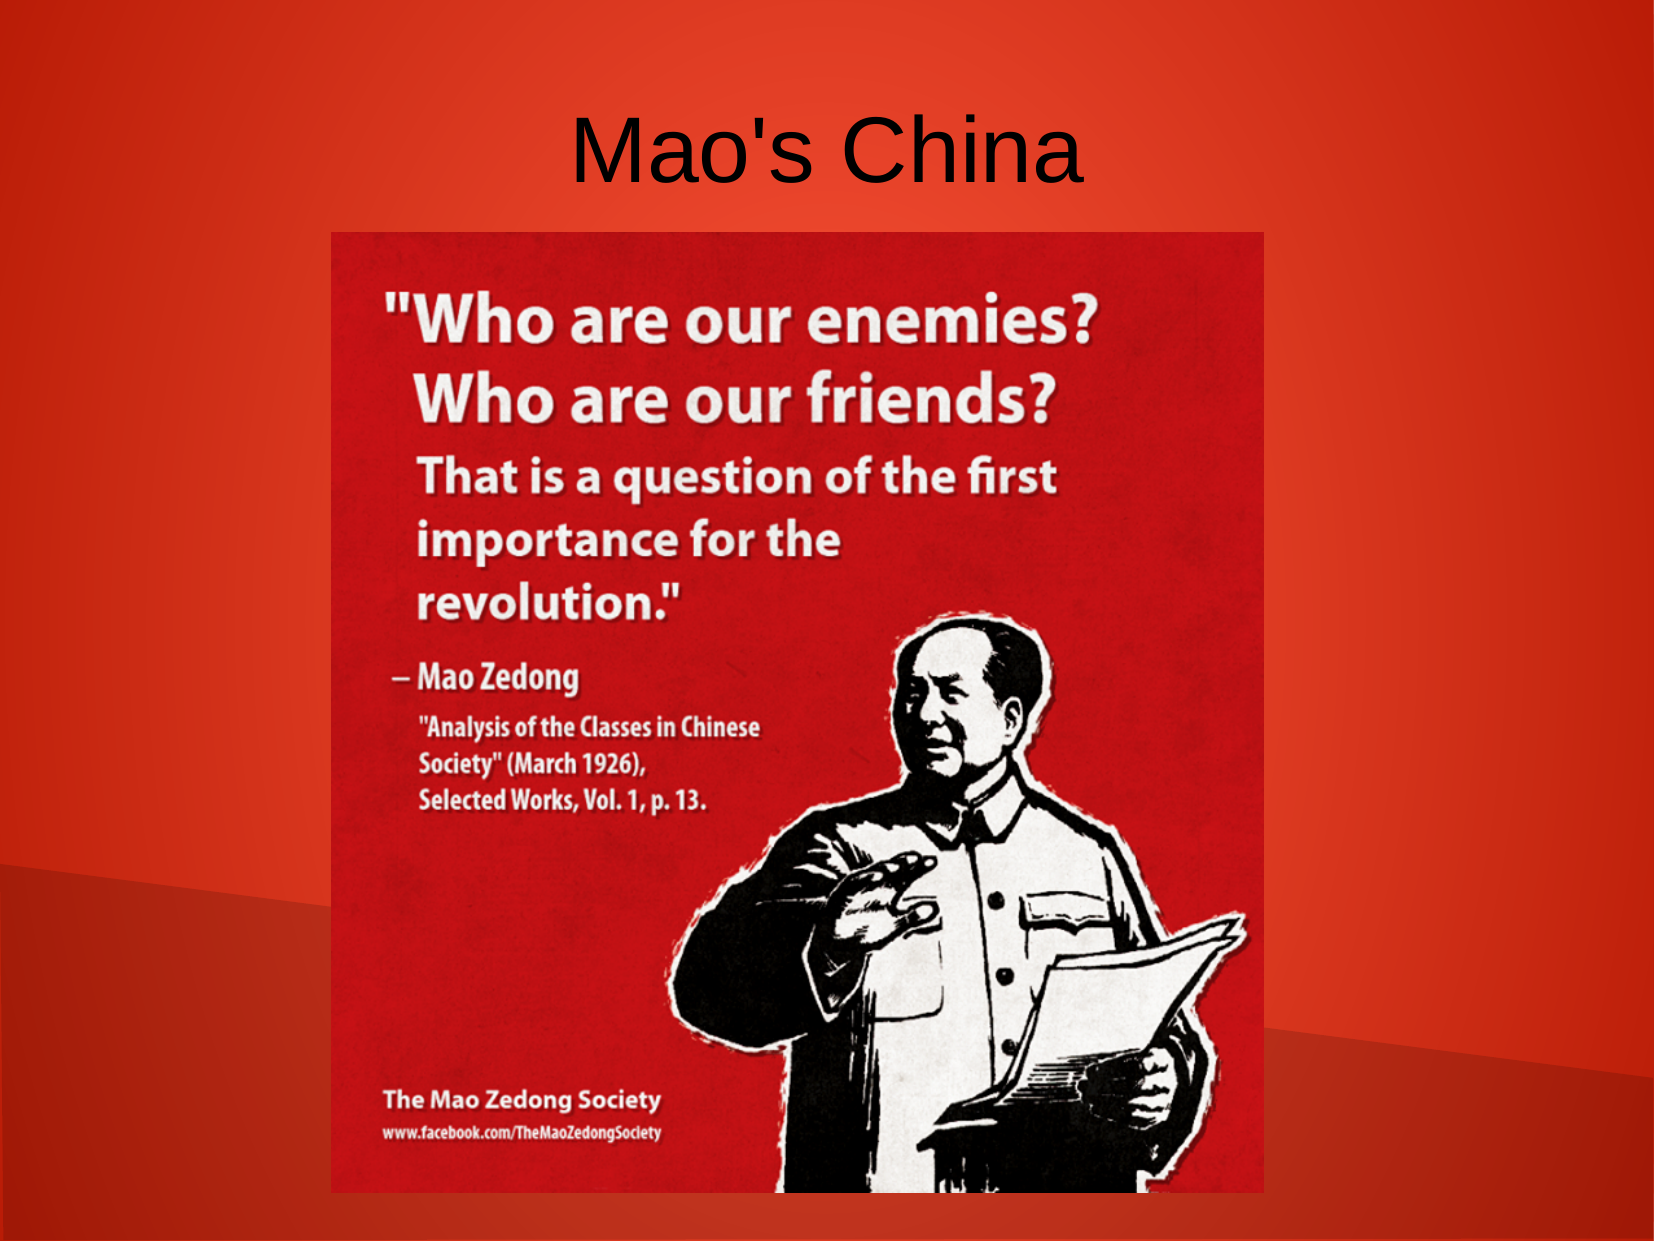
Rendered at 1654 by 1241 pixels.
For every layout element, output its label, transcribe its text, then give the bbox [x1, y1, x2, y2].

title Mao's China [82, 47, 1571, 252]
picture [331, 232, 1264, 1193]
